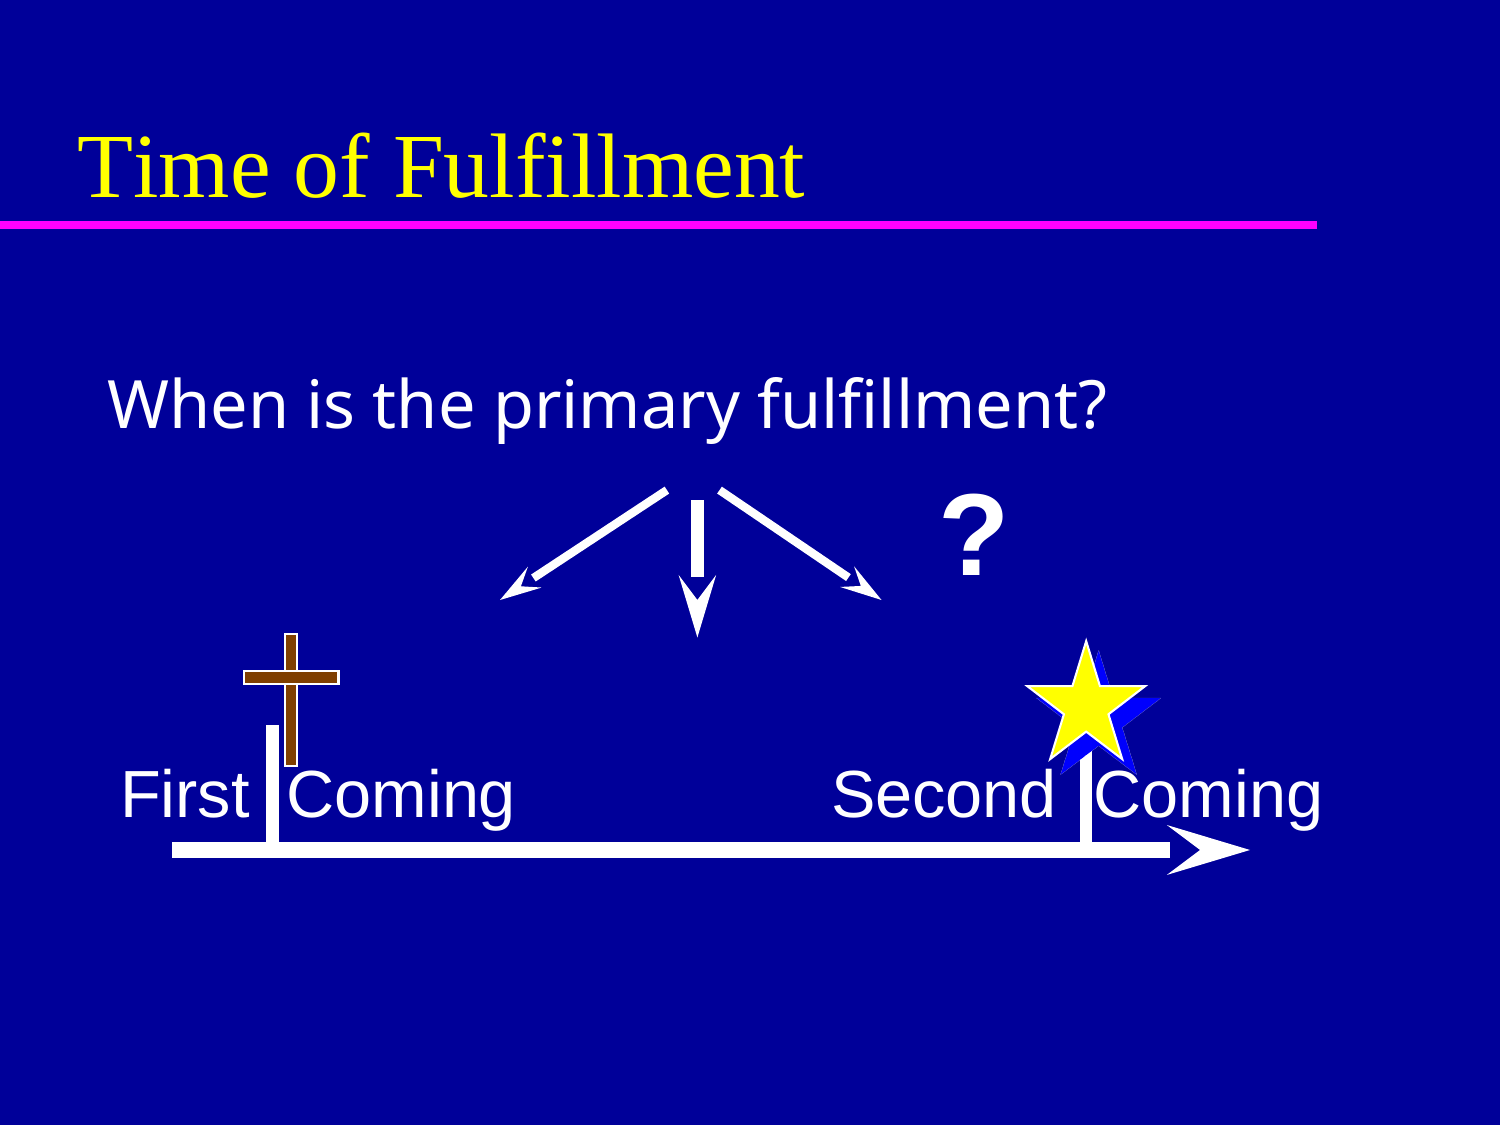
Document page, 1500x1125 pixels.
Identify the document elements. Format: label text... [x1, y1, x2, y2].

text_box First Coming [105, 749, 619, 840]
text_box [1027, 641, 1146, 749]
title Time of Fulfillment [62, 43, 1338, 225]
text_box When is the primary fulfillment? [92, 350, 1369, 456]
text_box ? [924, 462, 1025, 608]
text_box [243, 633, 339, 749]
text_box Second Coming [815, 749, 1395, 840]
